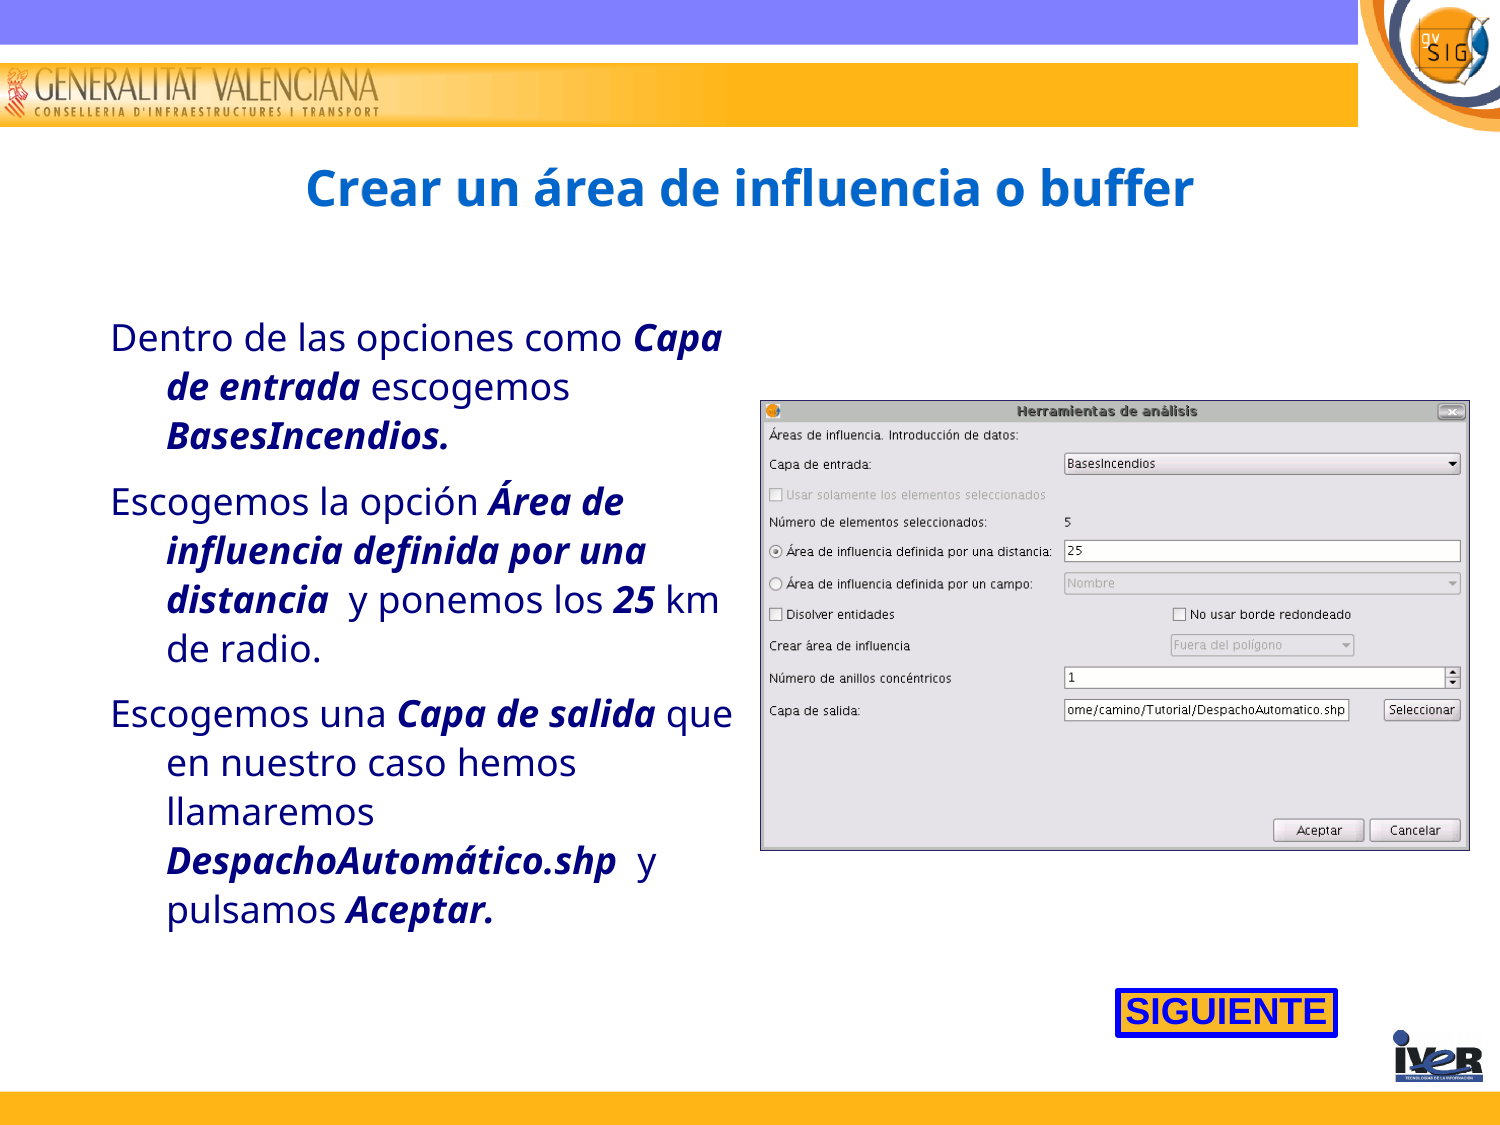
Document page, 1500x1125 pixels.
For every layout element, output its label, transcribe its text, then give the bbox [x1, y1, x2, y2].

title Crear un área de influencia o buffer [110, 86, 1391, 288]
picture [1358, 0, 1500, 133]
text_box SIGUIENTE [1117, 990, 1336, 1035]
list Dentro de las opciones como Capa de entrada escogemos BasesIncendios. Escogemos la opción Área de influencia definida por una distancia y ponemos los 25 km de radio. Escogemos una Capa de salida que en nuestro caso hemos llamaremos DespachoAutomático.shp y pulsamos Aceptar. [110, 312, 736, 1048]
picture [760, 400, 1470, 851]
picture [1393, 1030, 1483, 1082]
